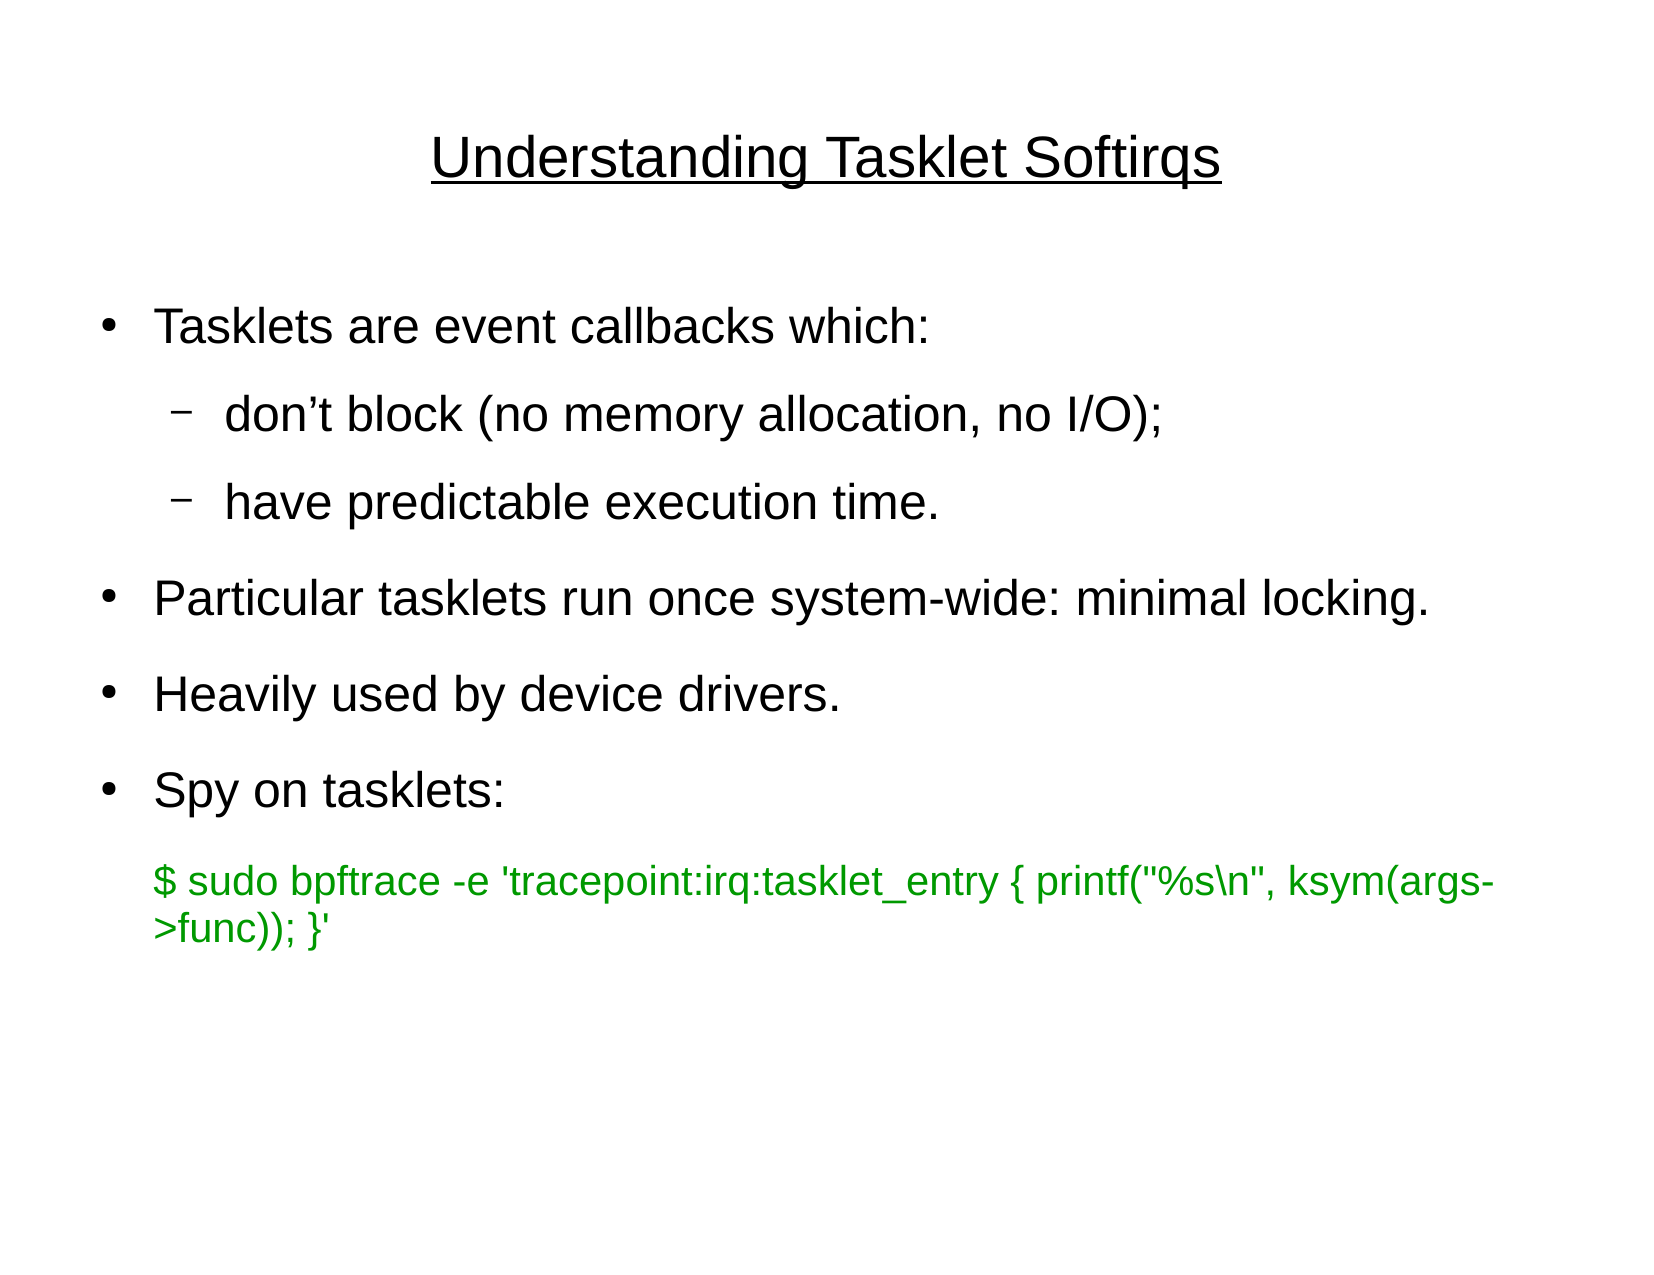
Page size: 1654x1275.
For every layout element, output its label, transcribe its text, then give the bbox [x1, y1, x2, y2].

list Tasklets are event callbacks which: don’t block (no memory allocation, no I/O); have predictable execution time. Particular tasklets run once system-wide: minimal locking. Heavily used by device drivers. Spy on tasklets: $ sudo bpftrace -e 'tracepoint:irq:tasklet_entry { printf("%s\n", ksym(args->func)); }' [82, 298, 1571, 1038]
title Understanding Tasklet Softirqs [82, 50, 1571, 264]
